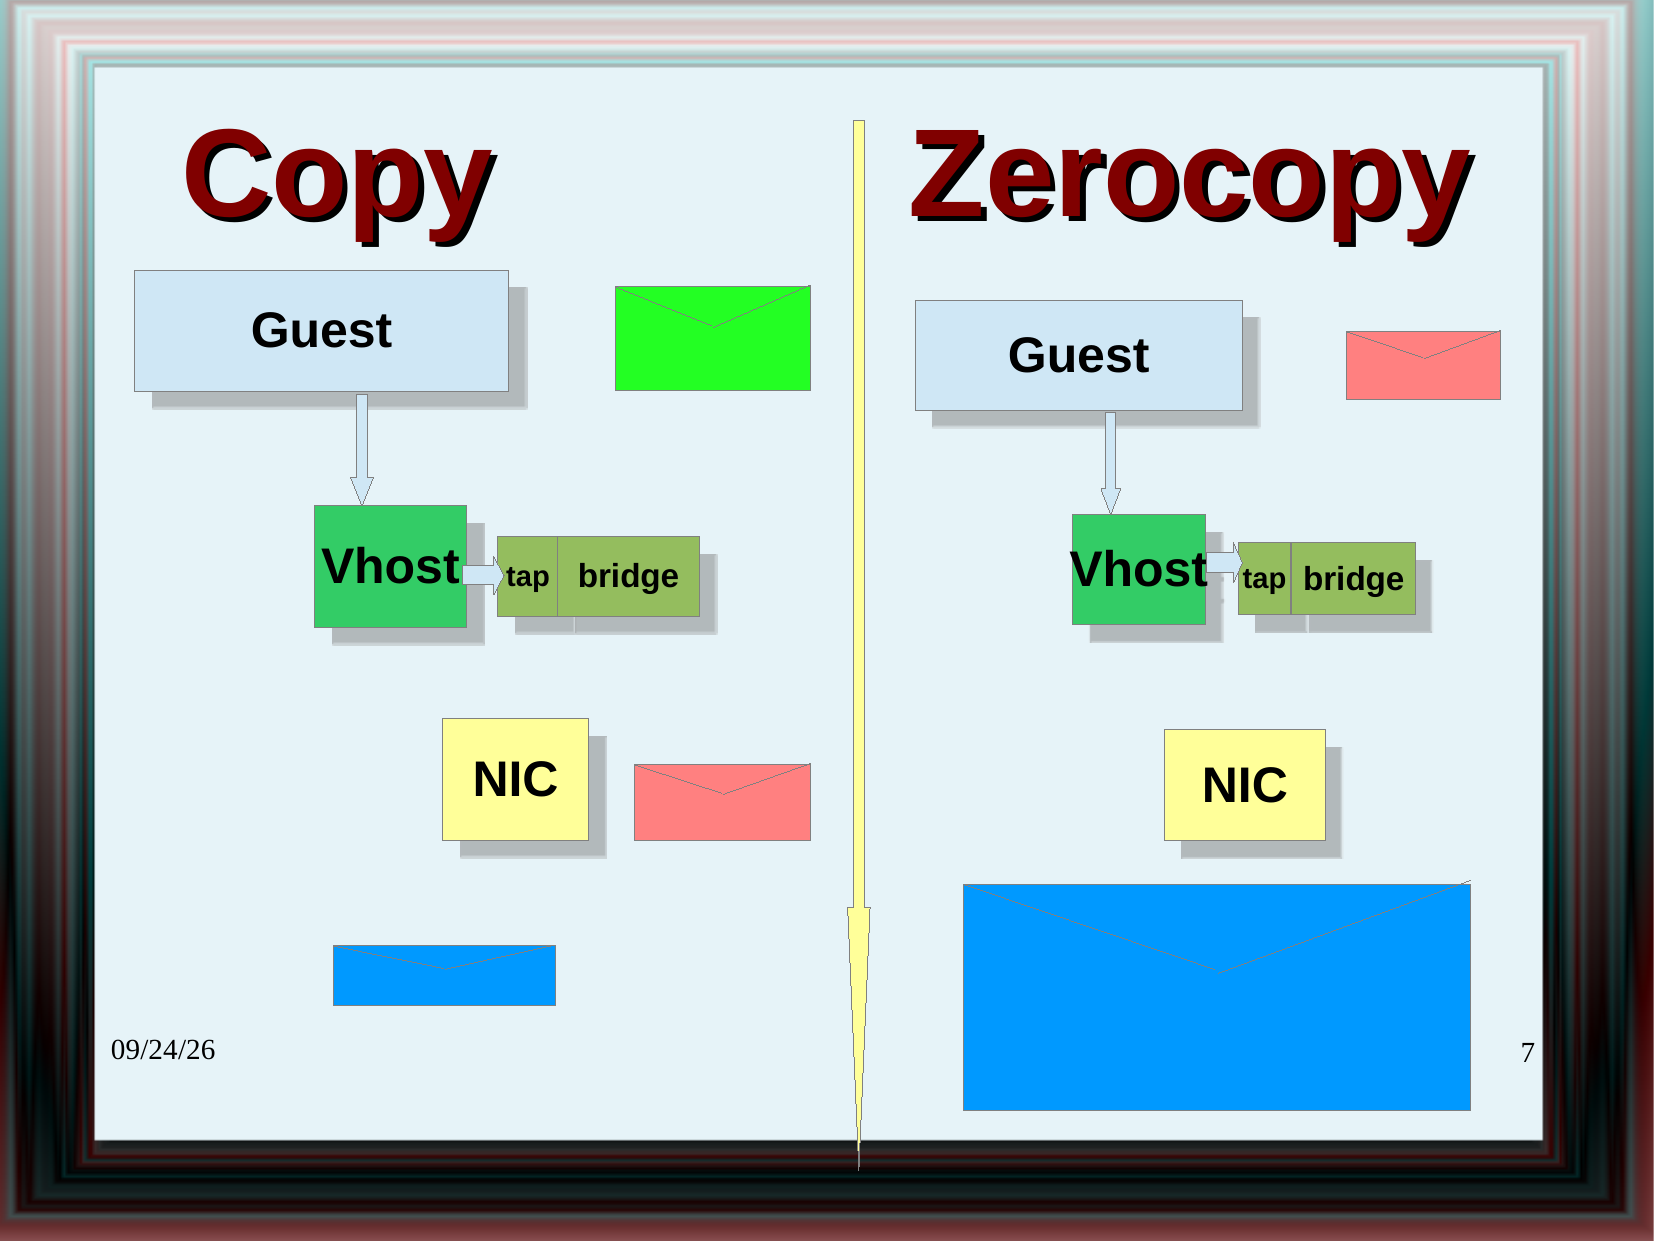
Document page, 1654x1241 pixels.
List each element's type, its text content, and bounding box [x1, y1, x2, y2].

text_box tap [497, 536, 557, 617]
text_box bridge [1291, 542, 1416, 615]
title Copy Zerocopy [118, 102, 1536, 243]
text_box tap [1238, 542, 1291, 615]
text_box [963, 884, 1471, 1111]
text_box NIC [442, 718, 589, 841]
text_box Vhost [1072, 514, 1206, 625]
text_box [615, 286, 811, 391]
text_box [462, 556, 505, 595]
text_box Guest [134, 270, 509, 392]
text_box NIC [1164, 729, 1326, 841]
text_box [333, 945, 556, 1006]
text_box [847, 120, 871, 1171]
text_box bridge [557, 536, 700, 617]
text_box [1101, 412, 1121, 515]
text_box Guest [915, 300, 1243, 411]
picture [0, 0, 1654, 1241]
text_box Vhost [314, 505, 467, 628]
text_box [634, 764, 811, 841]
text_box [1206, 542, 1243, 583]
text_box [1346, 331, 1501, 400]
text_box [350, 394, 374, 506]
